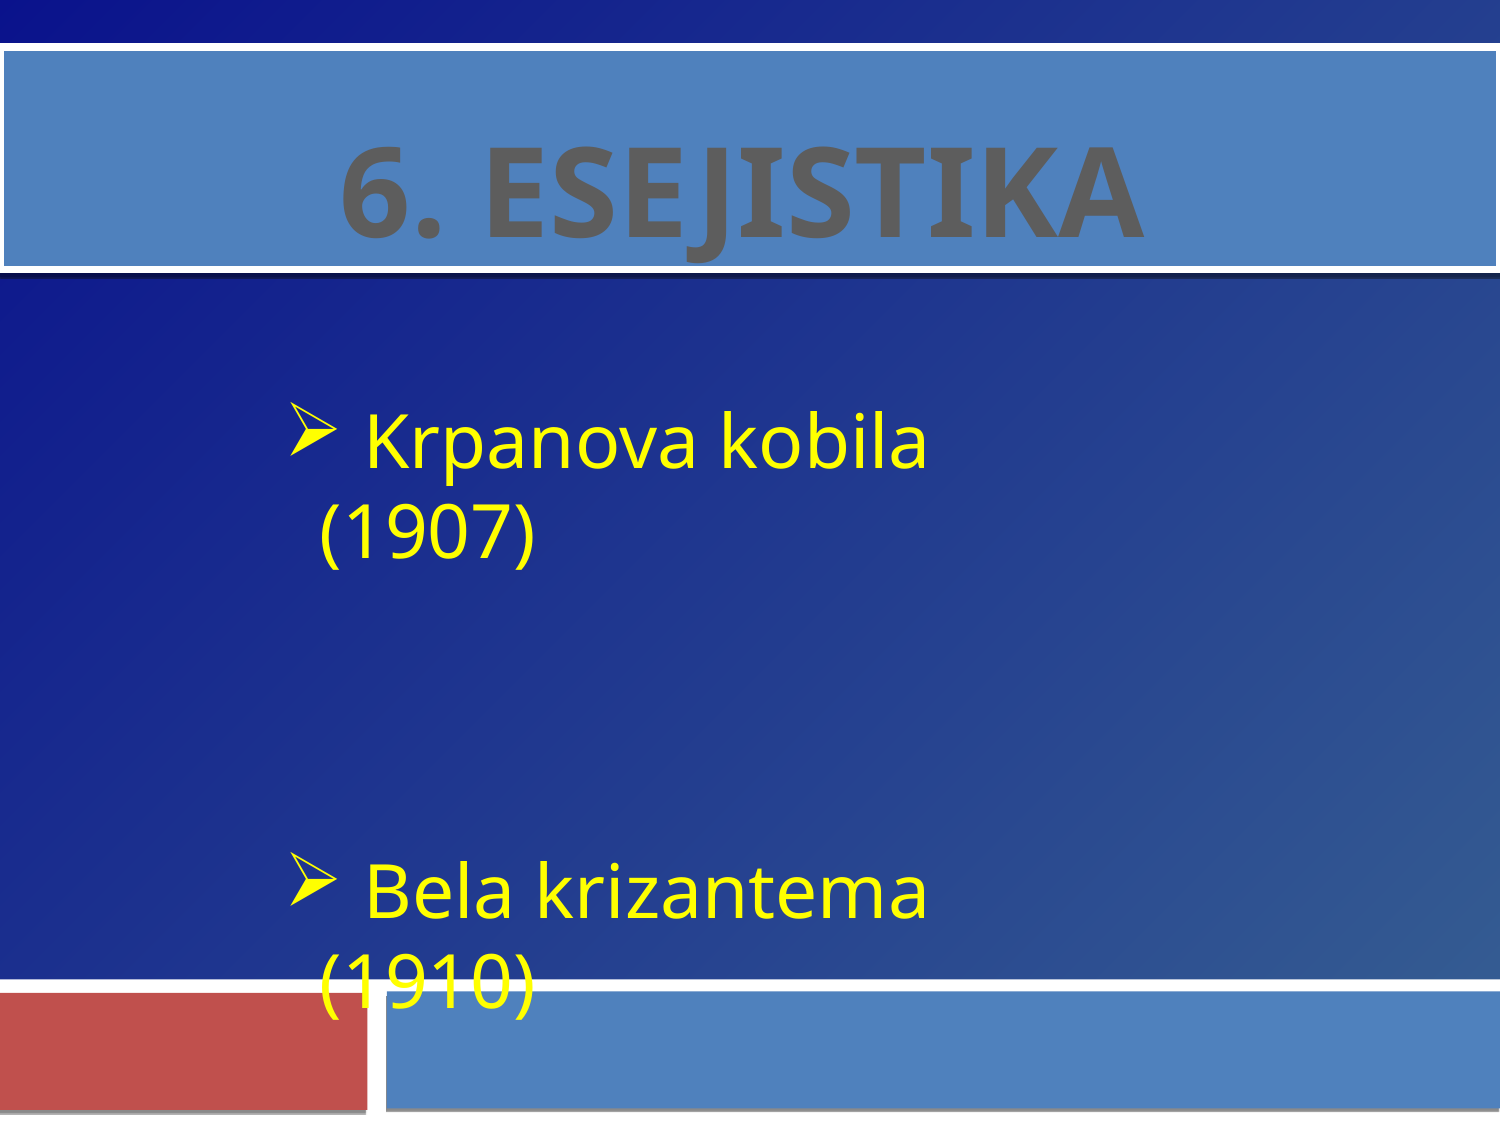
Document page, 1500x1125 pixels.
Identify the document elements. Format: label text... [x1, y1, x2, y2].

text_box Krpanova kobila (1907) Bela krizantema (1910) [269, 386, 1125, 1032]
title 6. ESEJISTIKA [0, 46, 1500, 270]
